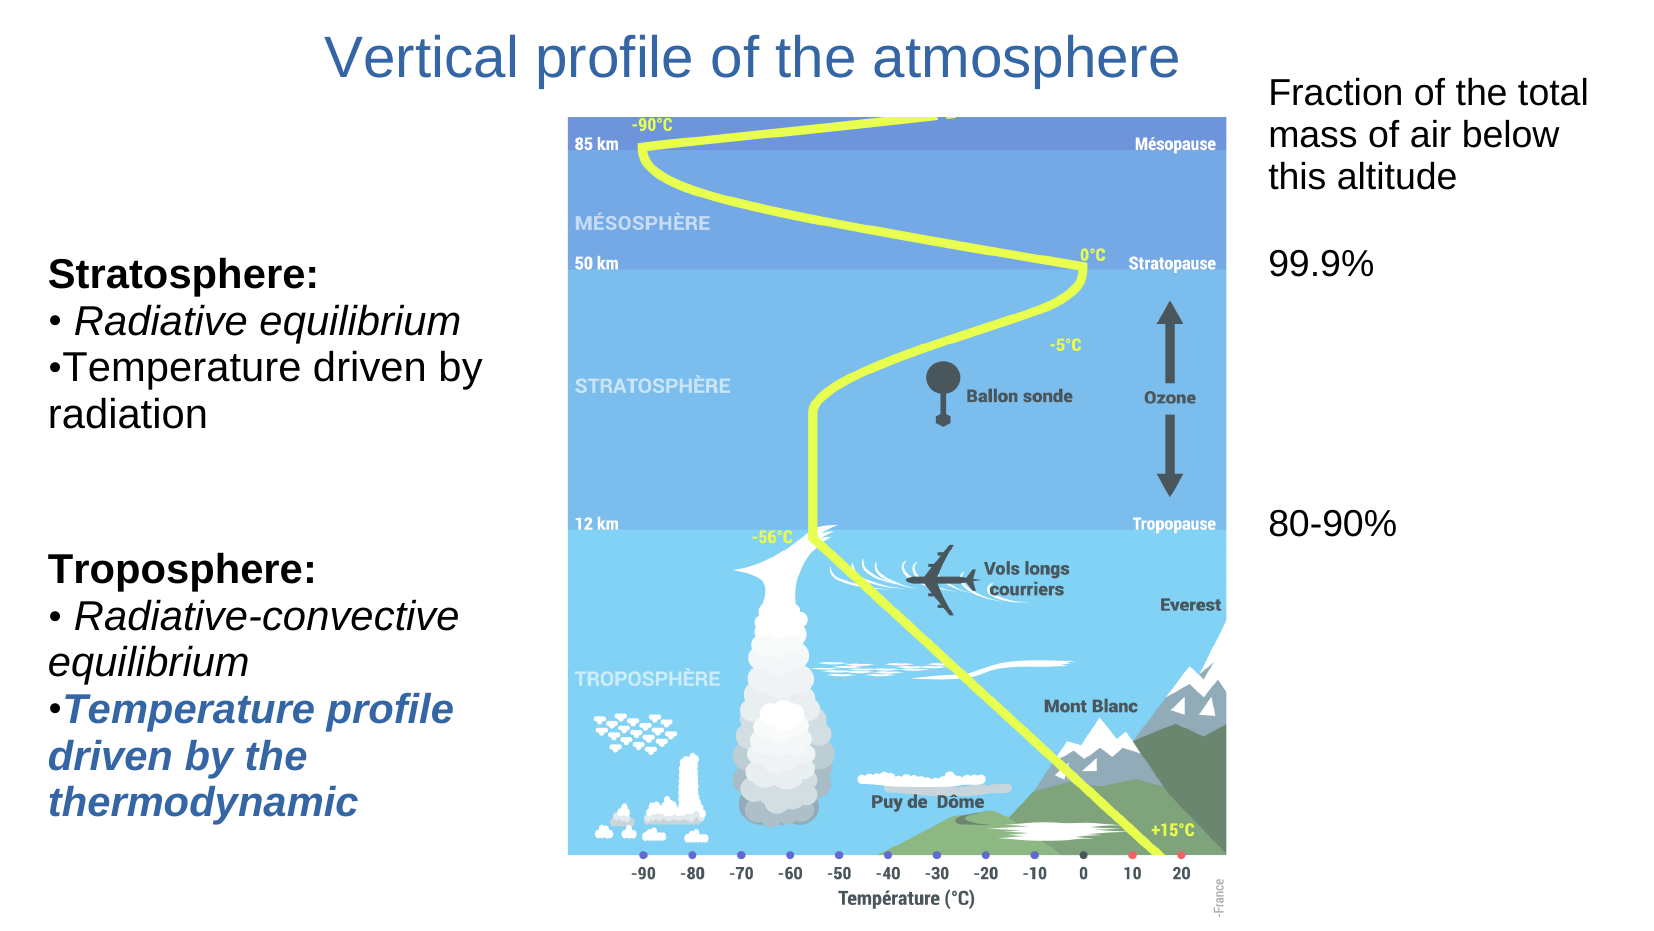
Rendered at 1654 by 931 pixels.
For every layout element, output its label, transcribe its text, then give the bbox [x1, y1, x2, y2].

text_box Fraction of the total mass of air below this altitude [1253, 64, 1631, 206]
text_box 99.9% [1253, 235, 1403, 293]
picture [563, 117, 1227, 917]
text_box Stratosphere: Radiative equilibrium Temperature driven by radiation [33, 243, 517, 445]
text_box Vertical profile of the atmosphere [178, 17, 1329, 98]
text_box 80-90% [1253, 495, 1442, 553]
text_box Troposphere: Radiative-convective equilibrium Temperature profile driven by the thermodynamic [33, 538, 517, 833]
